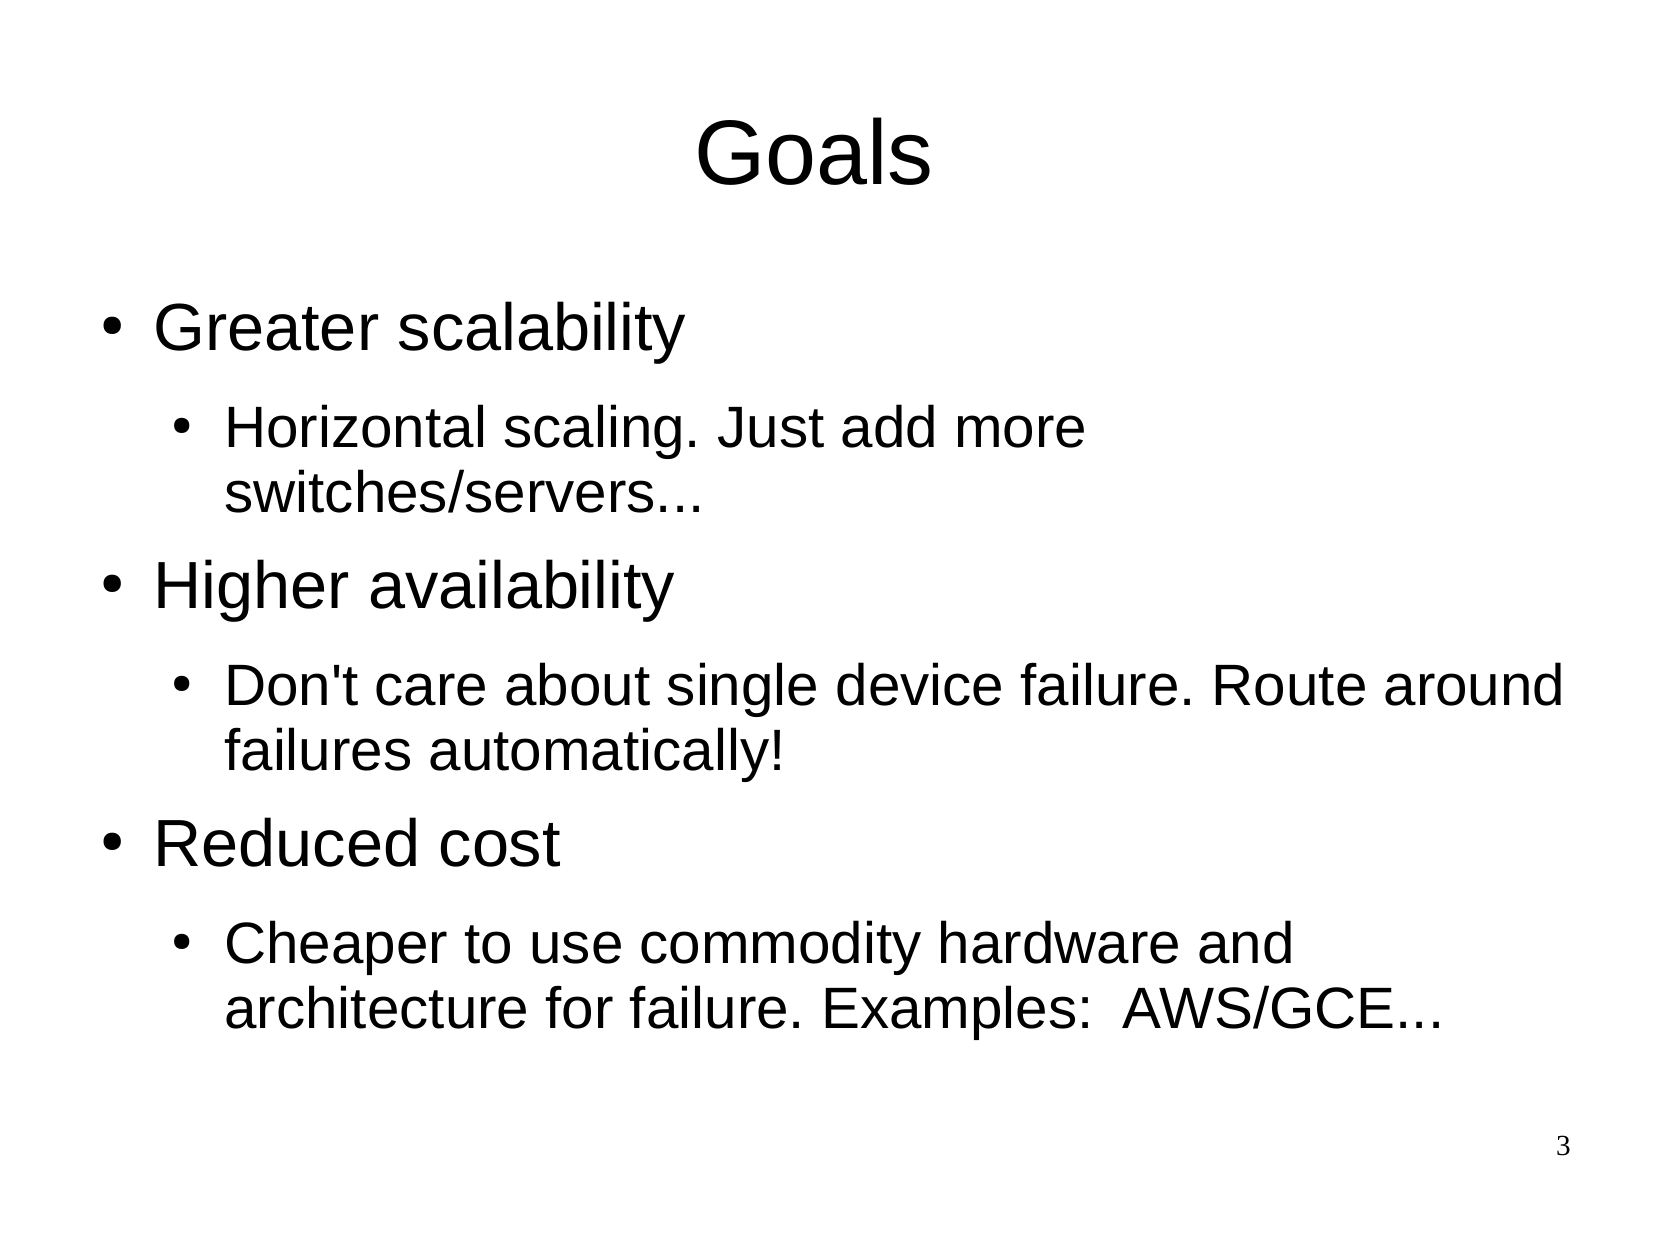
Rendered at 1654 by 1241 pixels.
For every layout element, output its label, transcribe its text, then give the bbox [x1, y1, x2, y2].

list Greater scalability Horizontal scaling. Just add more switches/servers... Higher availability Don't care about single device failure. Route around failures automatically! Reduced cost Cheaper to use commodity hardware and architecture for failure. Examples: AWS/GCE... [82, 290, 1571, 1109]
title Goals [82, 49, 1571, 257]
